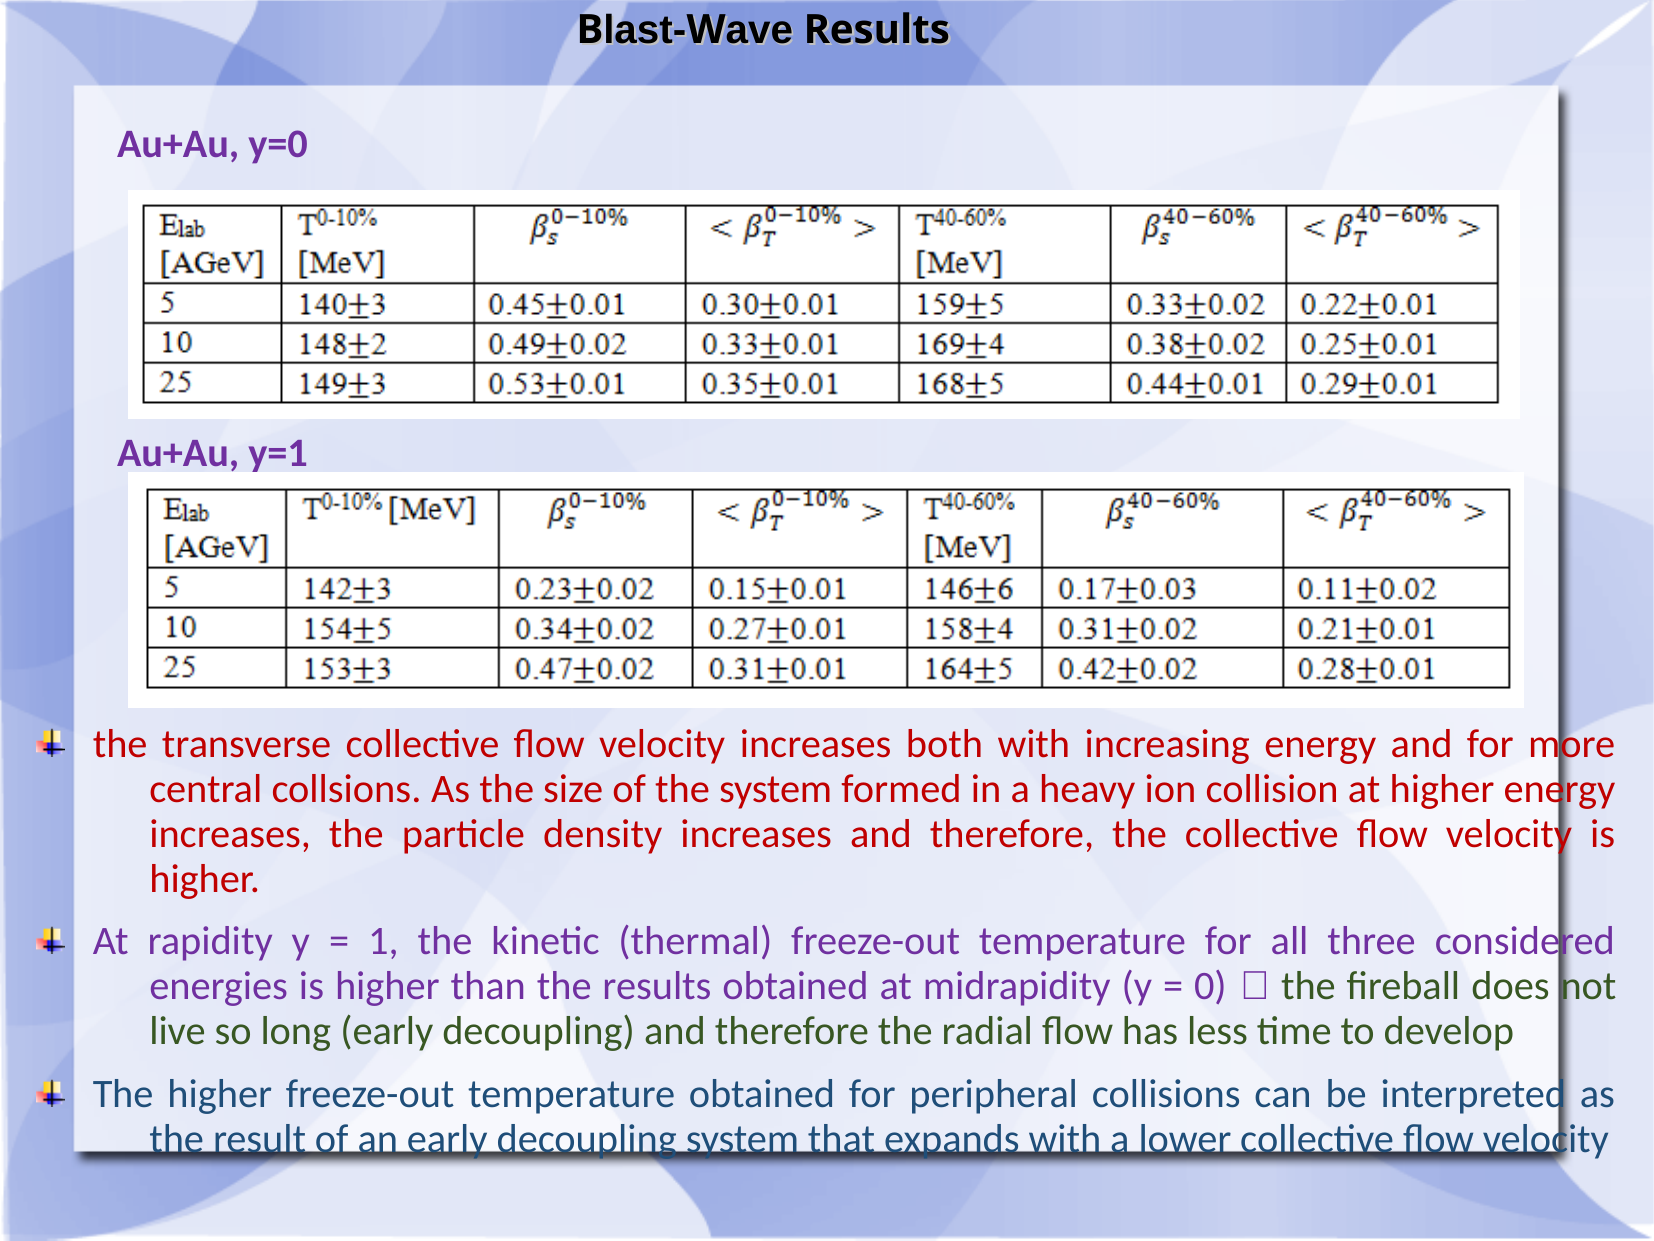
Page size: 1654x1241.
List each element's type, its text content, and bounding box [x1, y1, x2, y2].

text_box Au+Au, y=1 [102, 419, 323, 482]
text_box Blast-Wave Results [561, 0, 965, 60]
text_box the transverse collective flow velocity increases both with increasing energy and for more central collsions. As the size of the system formed in a heavy ion collision at higher energy increases, the particle density increases and therefore, the collective flow velocity is higher. At rapidity y = 1, the kinetic (thermal) freeze-out temperature for all three considered energies is higher than the results obtained at midrapidity (y = 0)  the fireball does not live so long (early decoupling) and therefore the radial flow has less time to develop The higher freeze-out temperature obtained for peripheral collisions can be interpreted as the result of an early decoupling system that expands with a lower collective flow velocity [21, 714, 1632, 1169]
text_box Au+Au, y=0 [102, 110, 323, 173]
picture [128, 472, 1524, 708]
picture [128, 190, 1520, 419]
